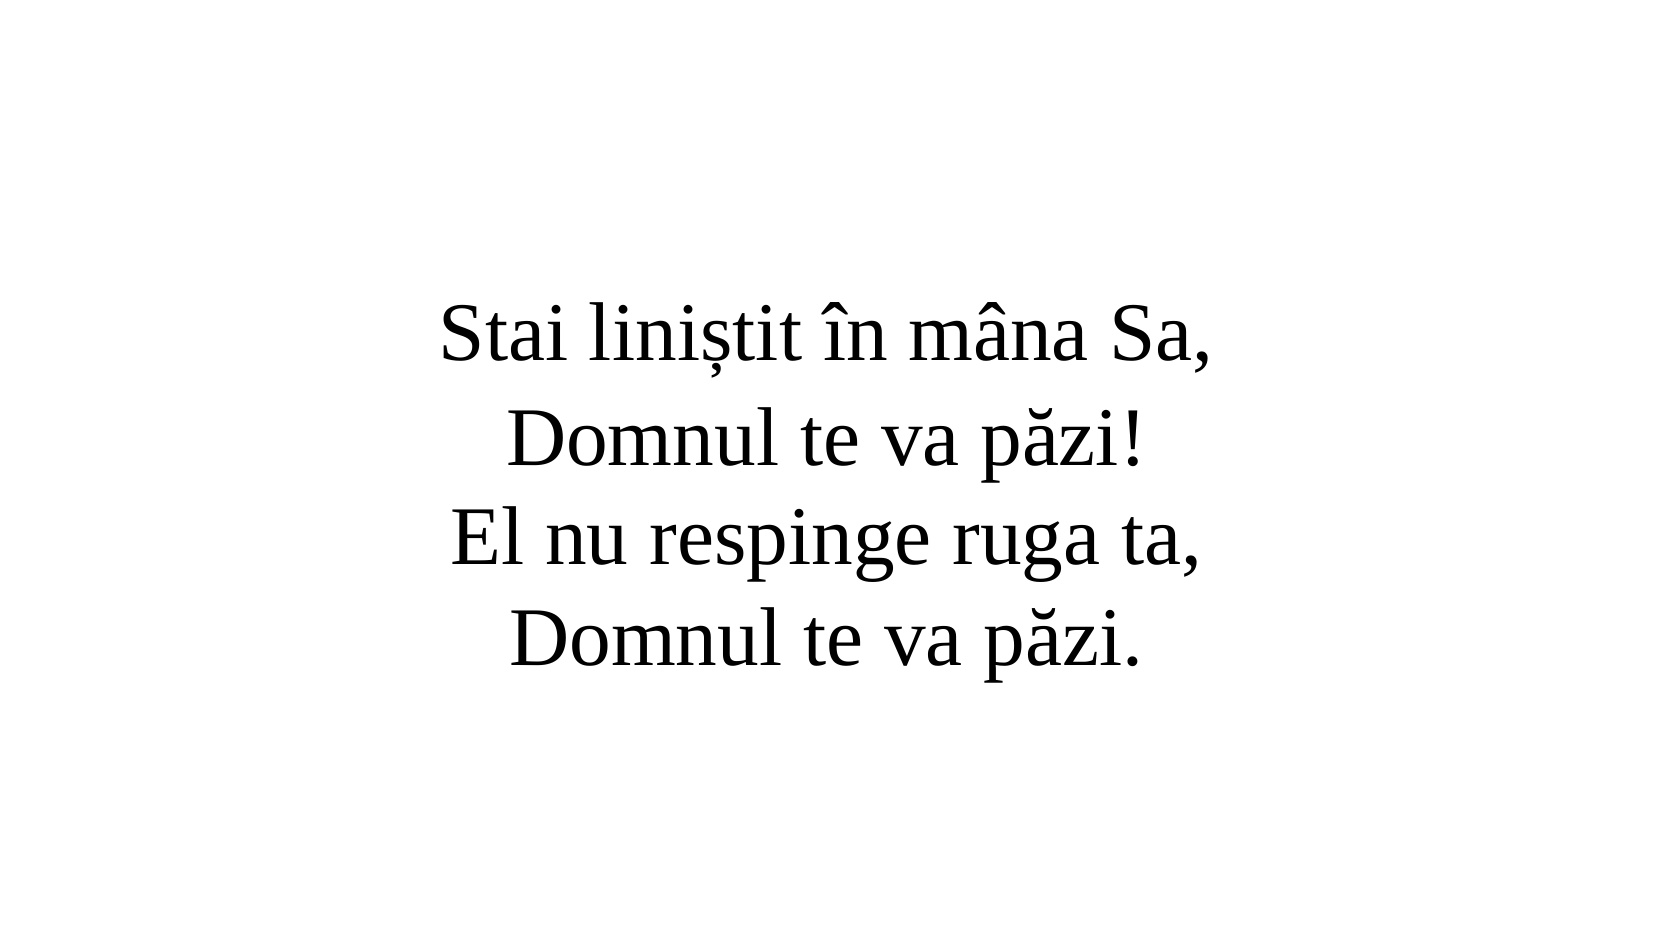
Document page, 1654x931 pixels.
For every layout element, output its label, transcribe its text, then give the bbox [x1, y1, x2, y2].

subtitle Stai liniștit în mâna Sa, Domnul te va păzi! El nu respinge ruga ta, Domnul te va păzi. [0, 269, 1654, 622]
